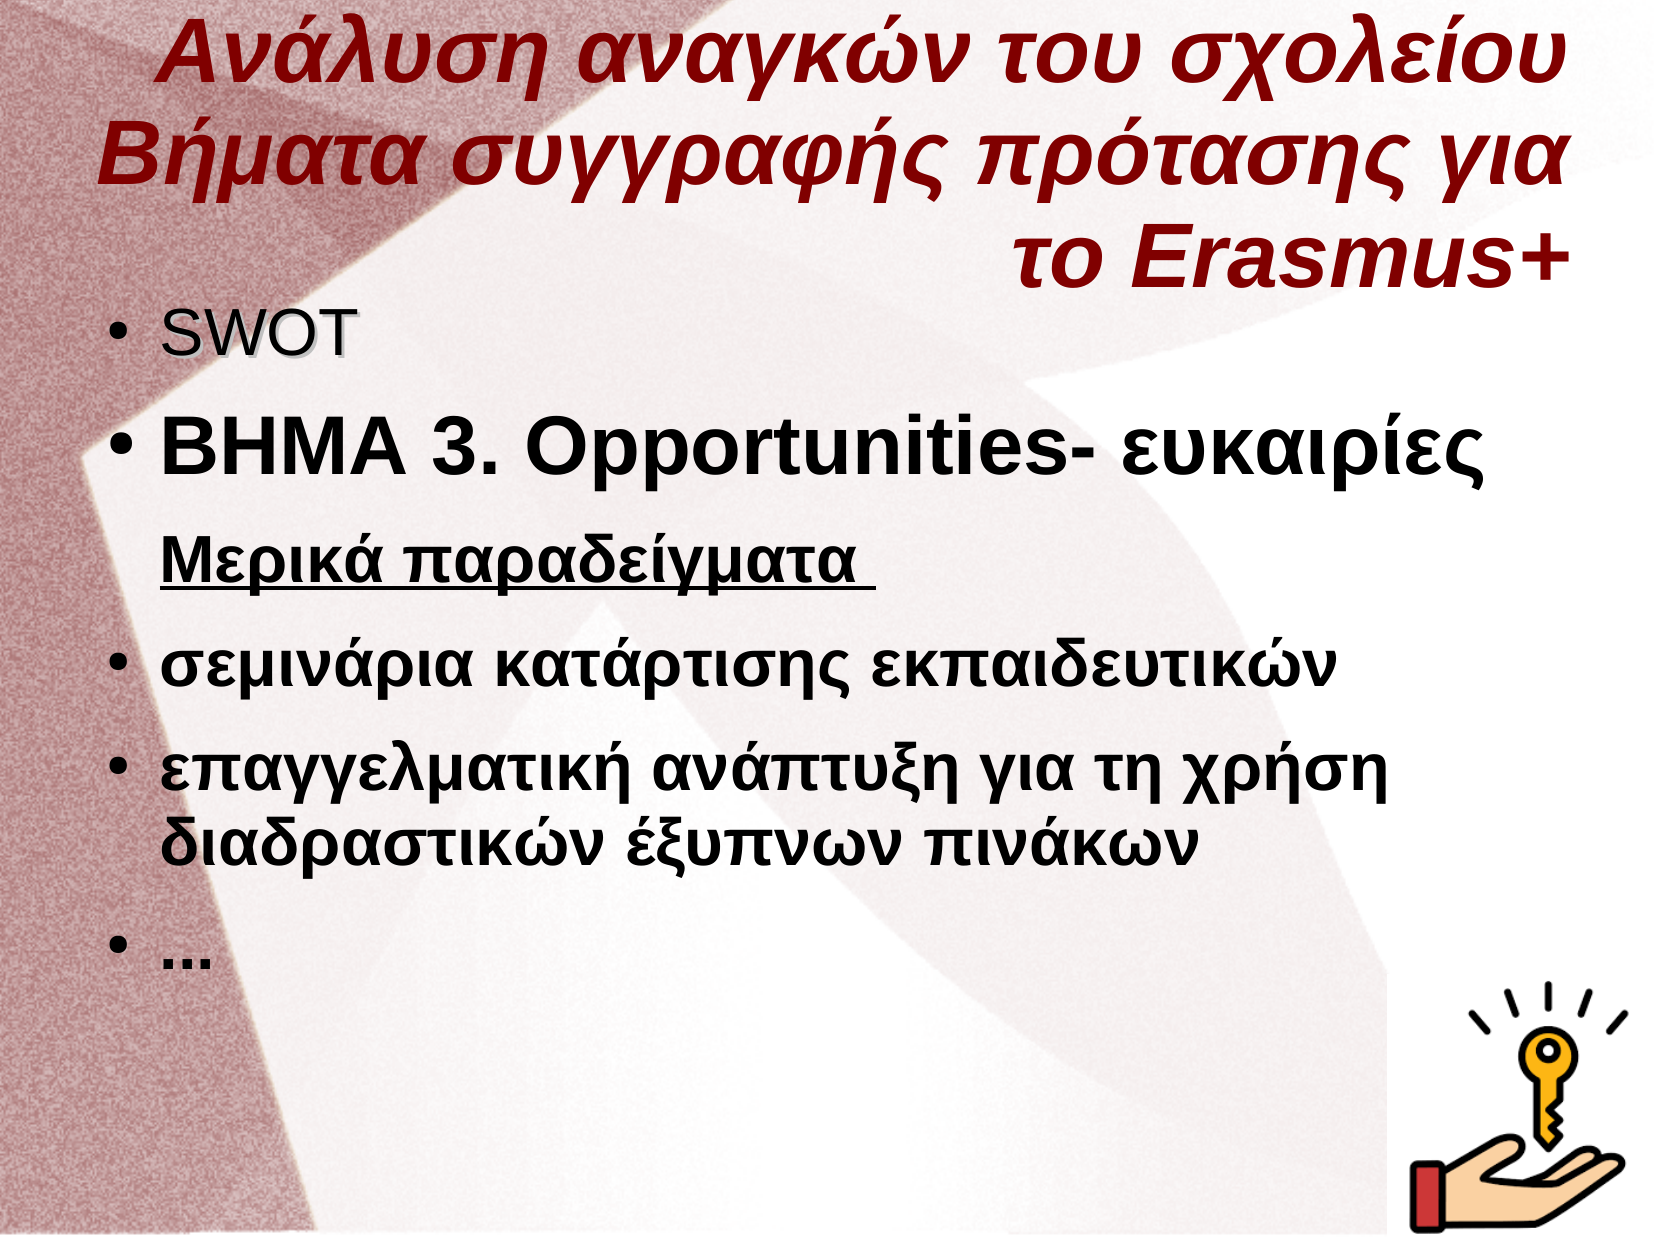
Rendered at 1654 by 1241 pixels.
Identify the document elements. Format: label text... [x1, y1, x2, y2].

title Ανάλυση αναγκών του σχολείου Βήματα συγγραφής πρότασης για το Erasmus+ [83, 0, 1572, 307]
picture [0, 0, 1654, 1241]
list SWOT ΒΗΜΑ 3. Οpportunities- ευκαιρίες Μερικά παραδείγματα σεμινάρια κατάρτισης εκπαιδευτικών επαγγελματική ανάπτυξη για τη χρήση διαδραστικών έξυπνων πινάκων ... [88, 295, 1577, 1114]
